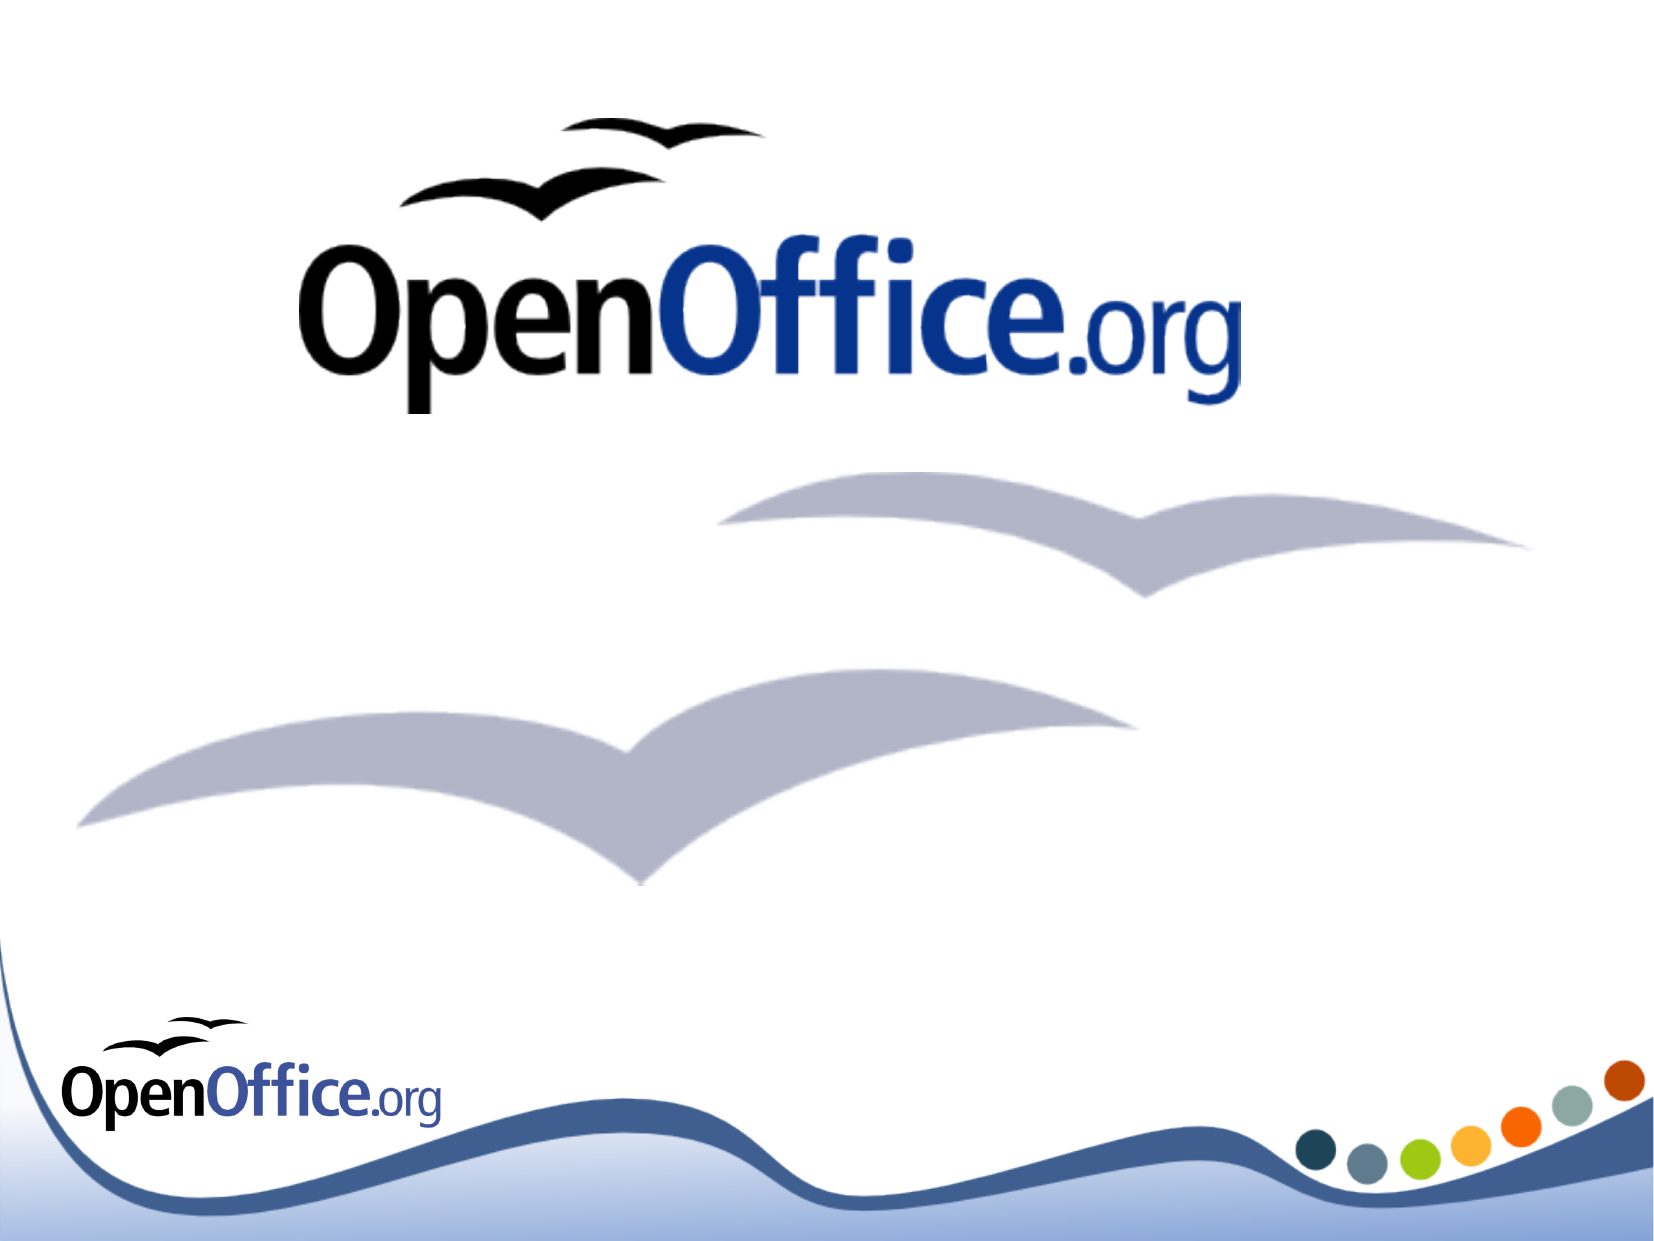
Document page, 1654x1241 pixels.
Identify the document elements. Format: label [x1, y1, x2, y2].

picture [0, 938, 1654, 1241]
picture [76, 472, 1536, 886]
picture [299, 118, 1241, 414]
